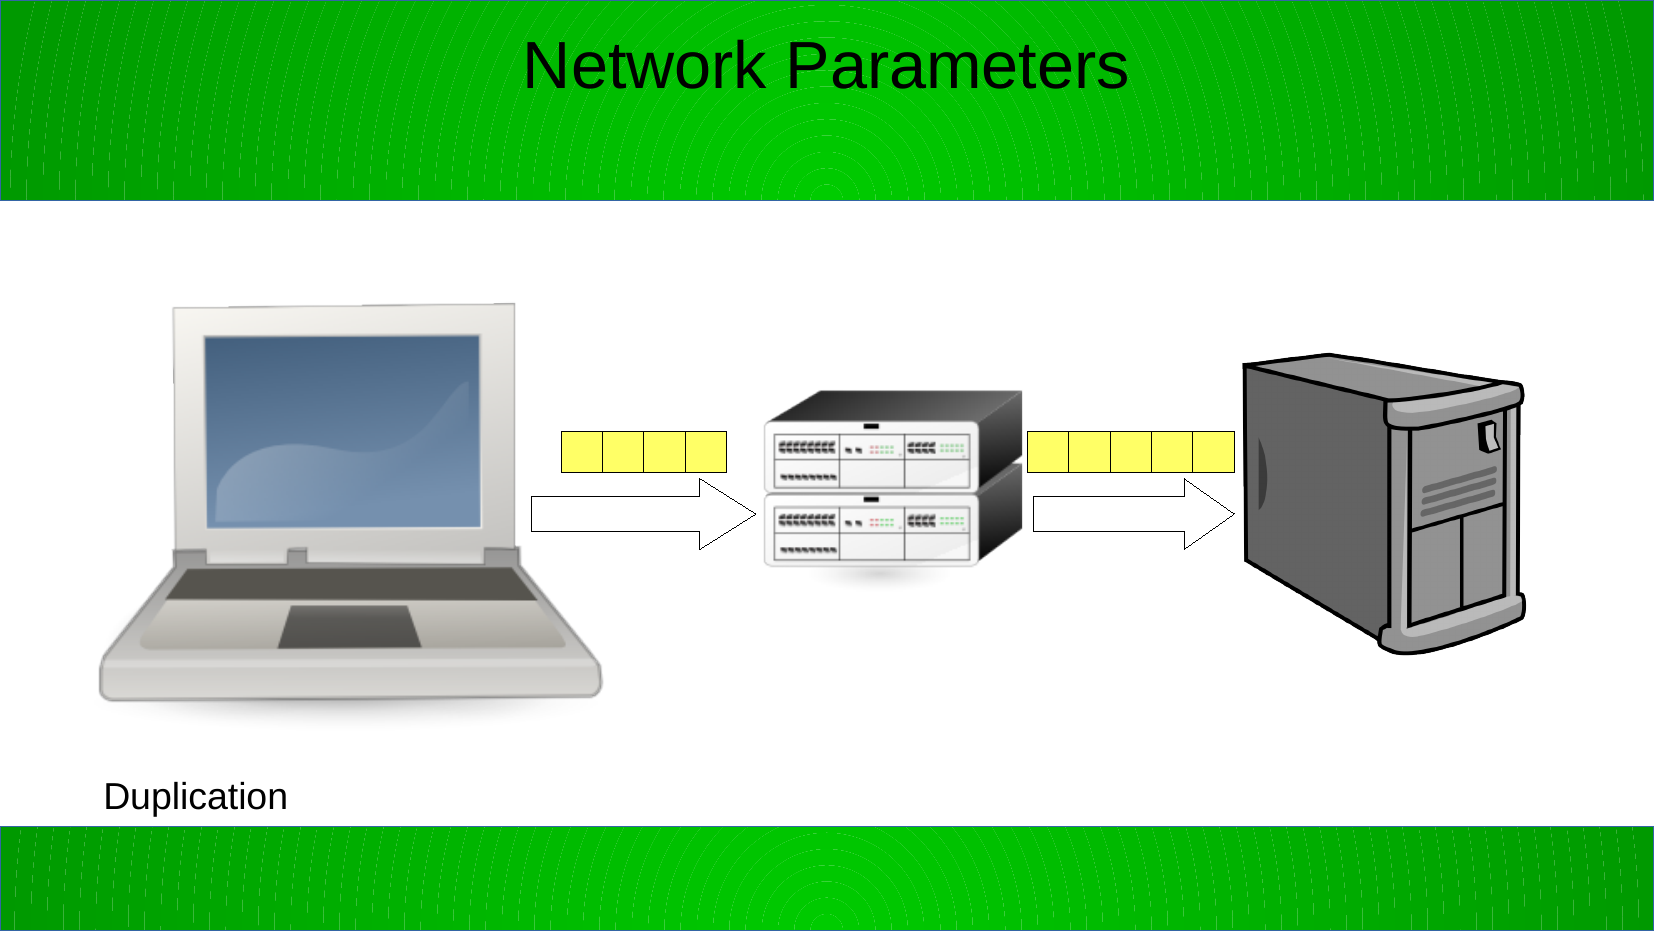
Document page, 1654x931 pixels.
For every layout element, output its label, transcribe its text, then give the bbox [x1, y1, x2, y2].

picture [672, 312, 1193, 673]
picture [1216, 247, 1560, 733]
title Network Parameters [82, 0, 1571, 143]
text_box Duplication [88, 767, 306, 825]
text_box [561, 431, 727, 473]
picture [532, 497, 616, 531]
picture [82, 217, 616, 751]
text_box [1027, 431, 1235, 473]
